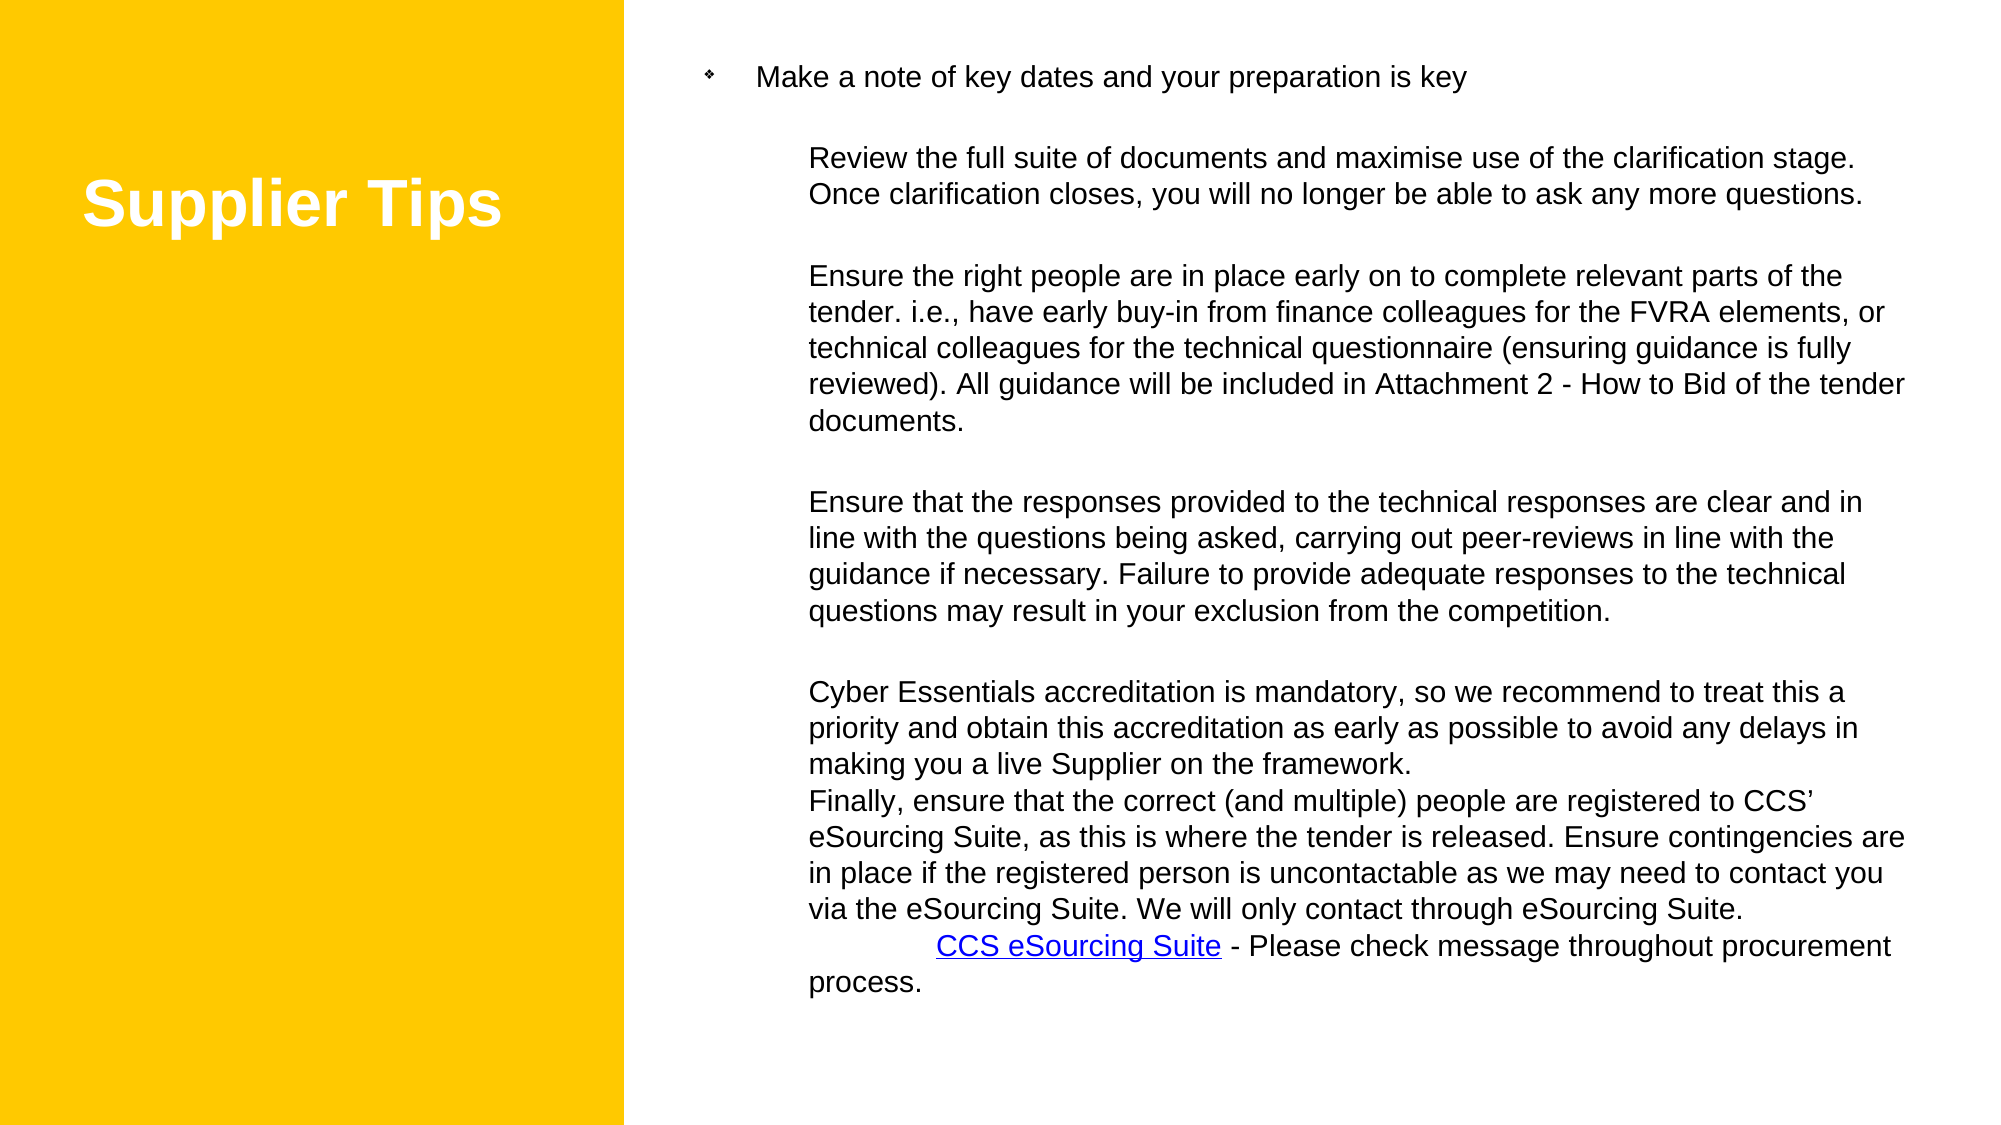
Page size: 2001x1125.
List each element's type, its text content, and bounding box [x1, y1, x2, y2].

text_box Supplier Tips [62, 139, 564, 279]
text_box Make a note of key dates and your preparation is key Review the full suite of documents and maximise use of the clarification stage. Once clarification closes, you will no longer be able to ask any more questions. Ensure the right people are in place early on to complete relevant parts of the tender. i.e., have early buy-in from finance colleagues for the FVRA elements, or technical colleagues for the technical questionnaire (ensuring guidance is fully reviewed). All guidance will be included in Attachment 2 - How to Bid of the tender documents. Ensure that the responses provided to the technical responses are clear and in line with the questions being asked, carrying out peer-reviews in line with the guidance if necessary. Failure to provide adequate responses to the technical questions may result in your exclusion from the competition. Cyber Essentials accreditation is mandatory, so we recommend to treat this a priority and obtain this accreditation as early as possible to avoid any delays in making you a live Supplier on the framework. Finally, ensure that the correct (and multiple) people are registered to CCS’ eSourcing Suite, as this is where the tender is released. Ensure contingencies are in place if the registered person is uncontactable as we may need to contact you via the eSourcing Suite. We will only contact through eSourcing Suite. CCS eSourcing Suite - Please check message throughout procurement process. [638, 36, 1931, 947]
